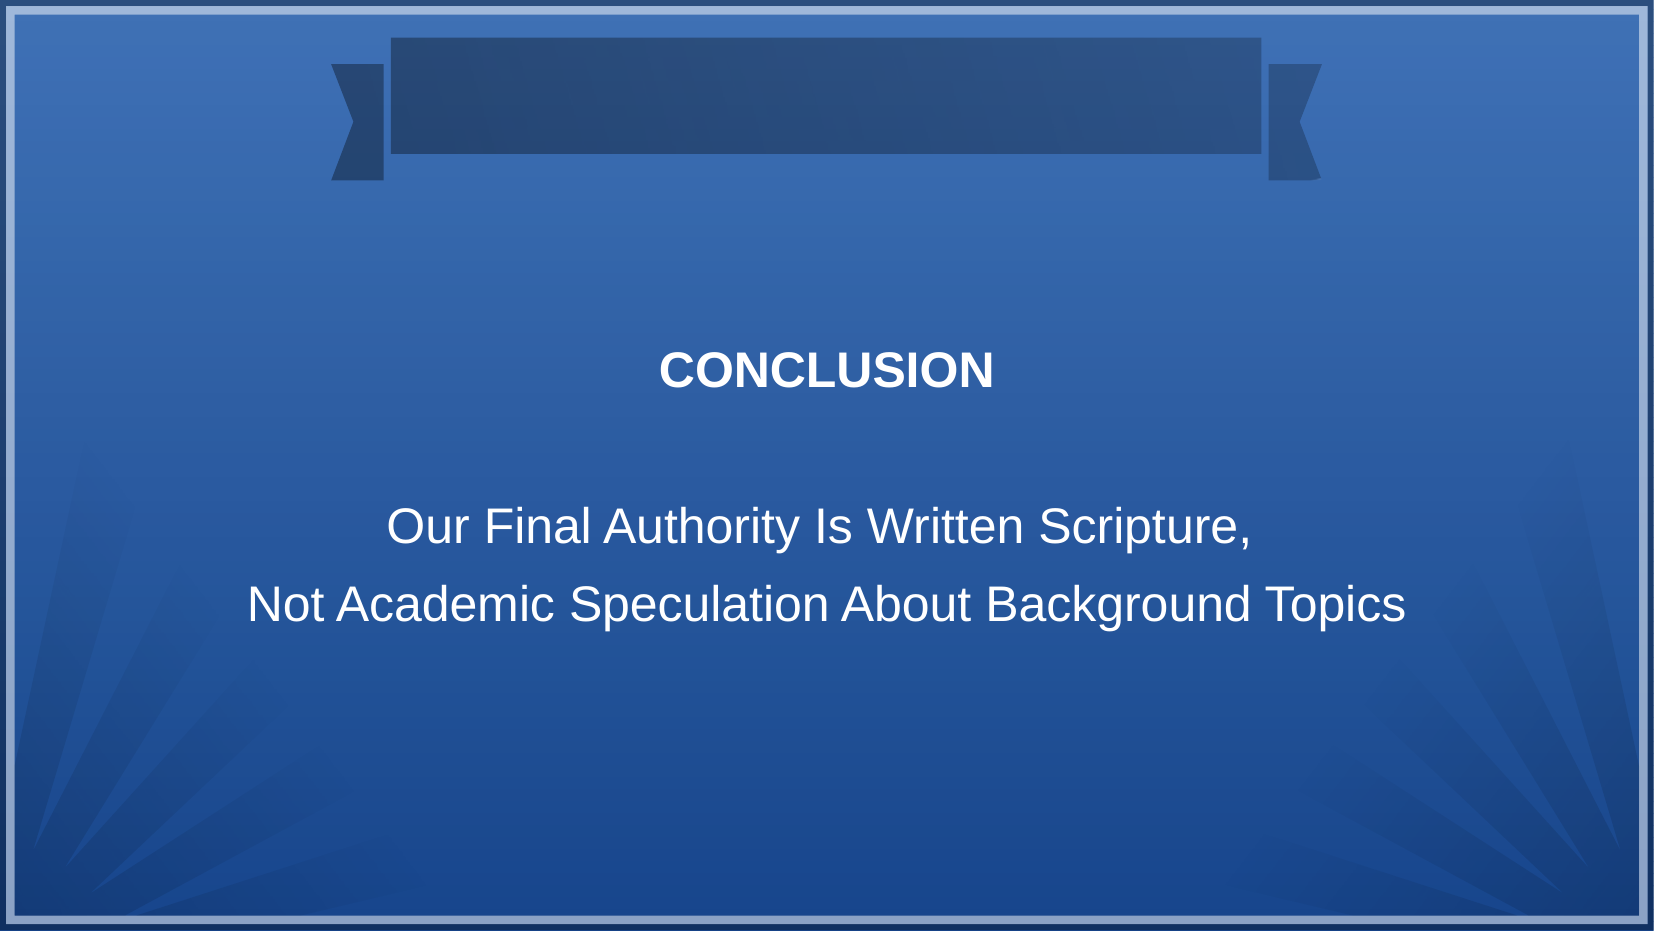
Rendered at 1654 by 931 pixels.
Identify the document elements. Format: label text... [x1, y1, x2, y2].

list CONCLUSION Our Final Authority Is Written Scripture, Not Academic Speculation About Background Topics [82, 217, 1571, 758]
